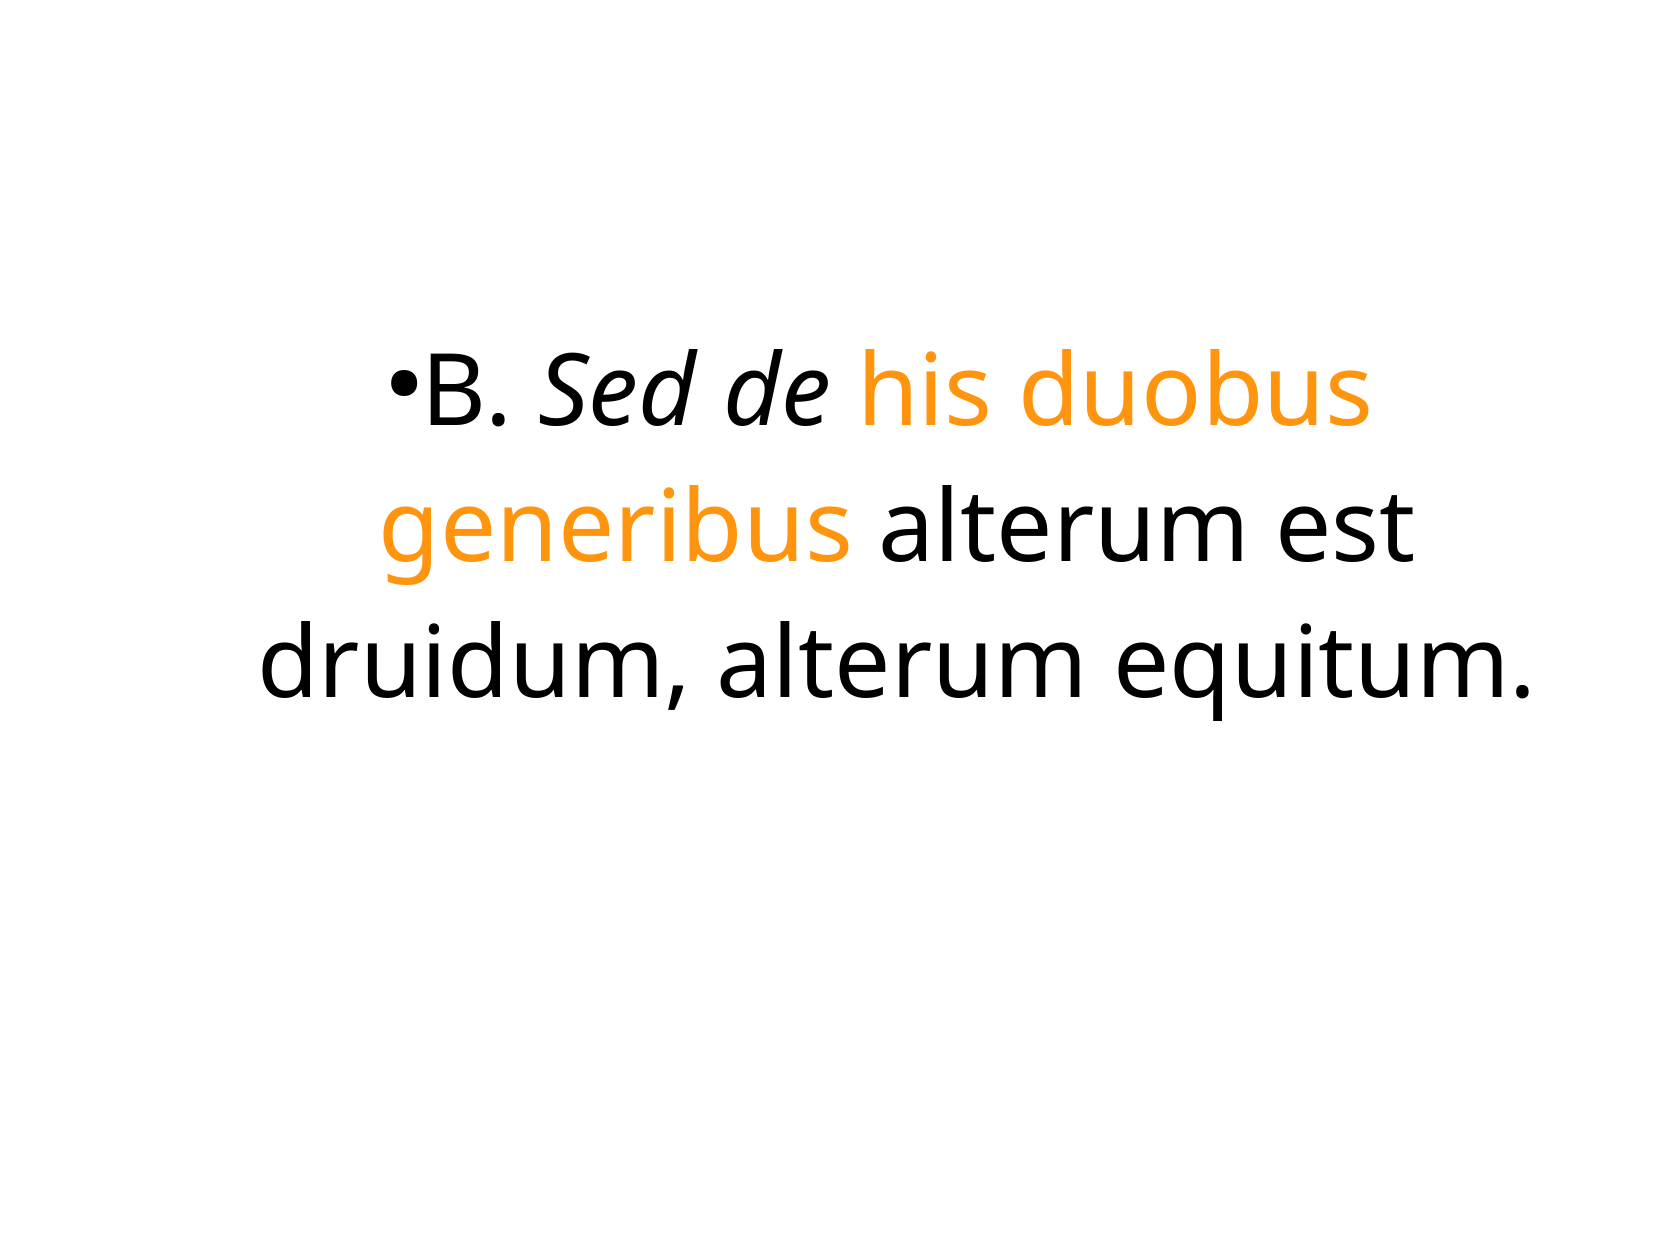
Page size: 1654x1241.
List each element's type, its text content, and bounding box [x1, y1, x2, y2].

subtitle B. Sed de his duobus generibus alterum est druidum, alterum equitum. [82, 118, 1571, 1063]
